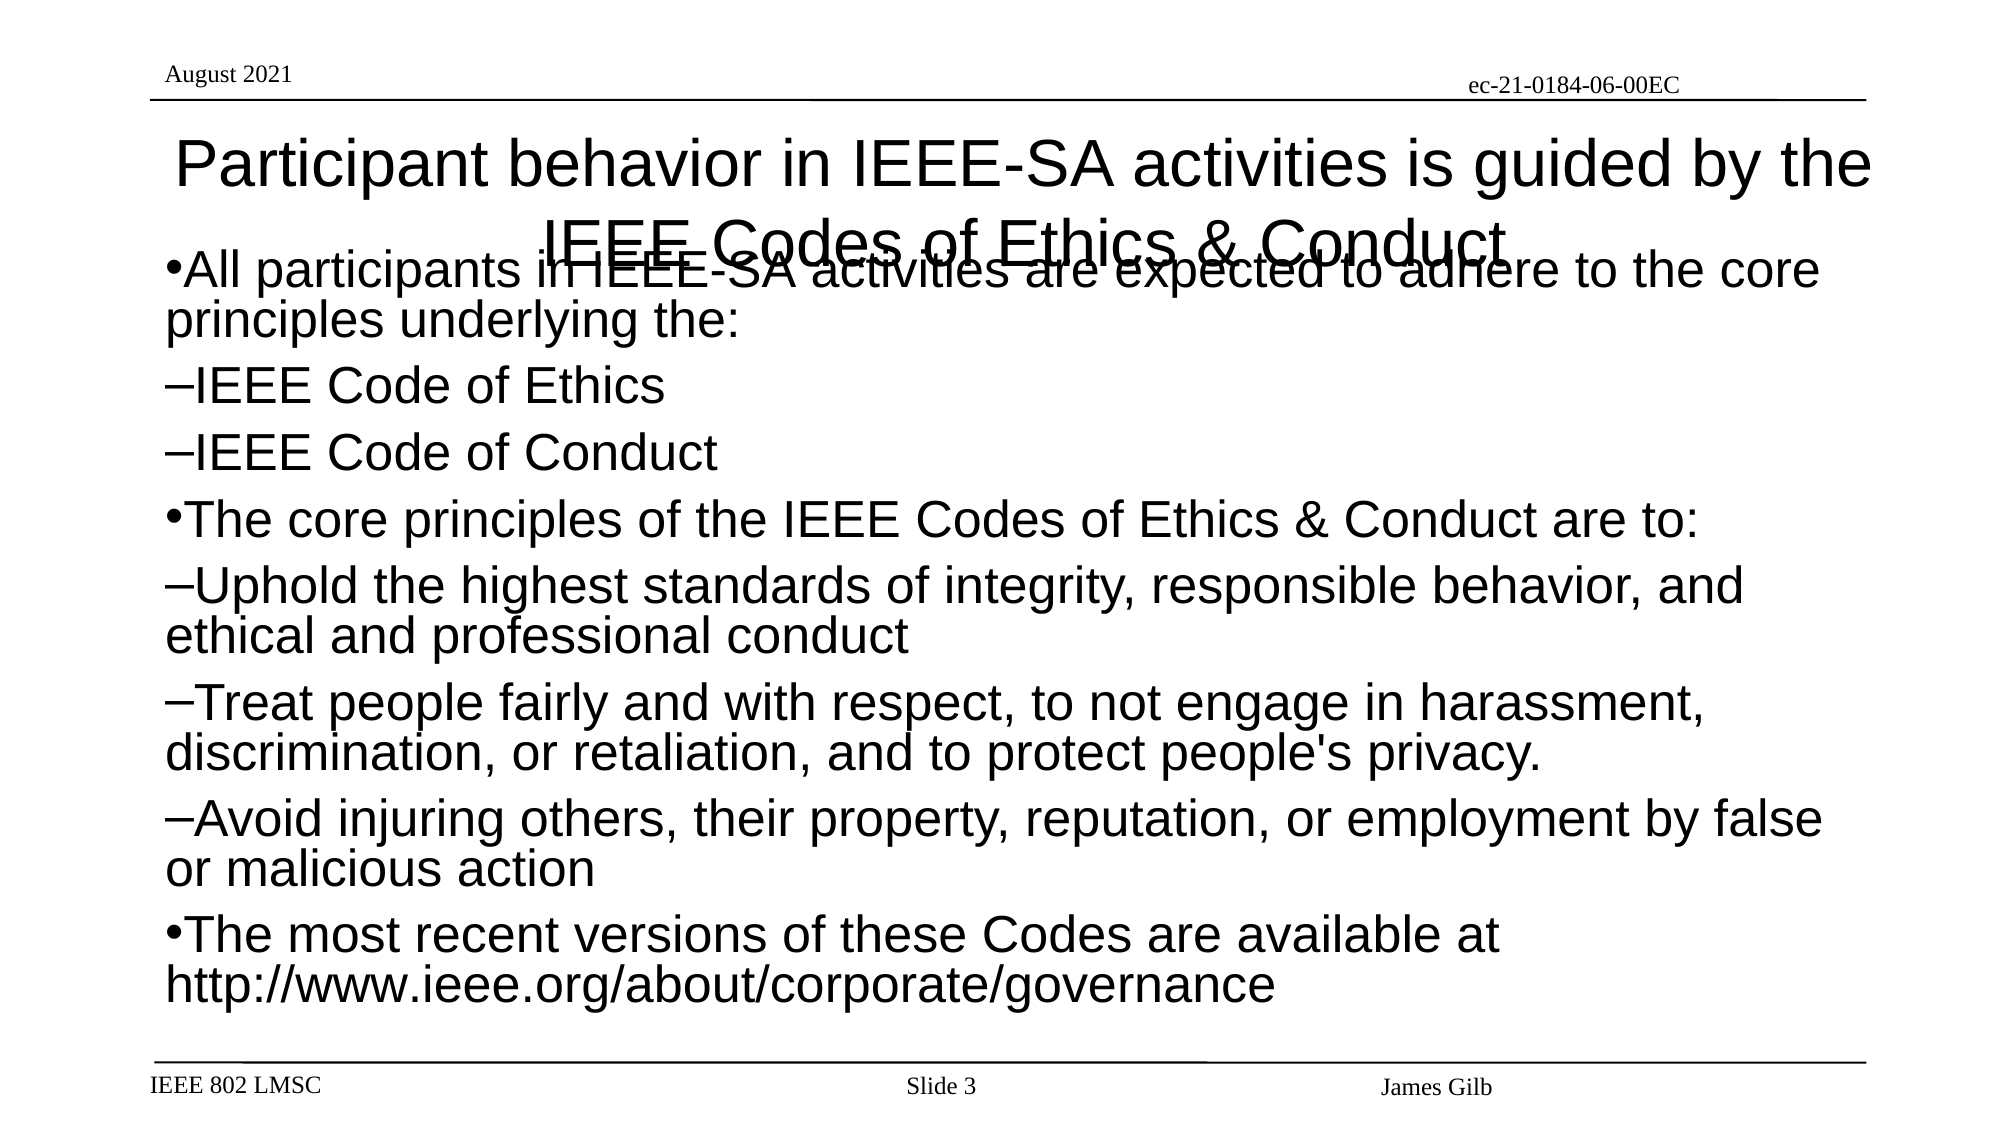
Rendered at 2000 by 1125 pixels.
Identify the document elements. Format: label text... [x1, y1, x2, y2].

list All participants in IEEE-SA activities are expected to adhere to the core principles underlying the: IEEE Code of Ethics IEEE Code of Conduct The core principles of the IEEE Codes of Ethics & Conduct are to: Uphold the highest standards of integrity, responsible behavior, and ethical and professional conduct Treat people fairly and with respect, to not engage in harassment, discrimination, or retaliation, and to protect people's privacy. Avoid injuring others, their property, reputation, or employment by false or malicious action The most recent versions of these Codes are available at http://www.ieee.org/about/corporate/governance [149, 239, 1900, 1051]
text_box Slide [799, 1069, 1083, 1108]
title Participant behavior in IEEE-SA activities is guided by the IEEE Codes of Ethics & Conduct [149, 112, 1900, 238]
